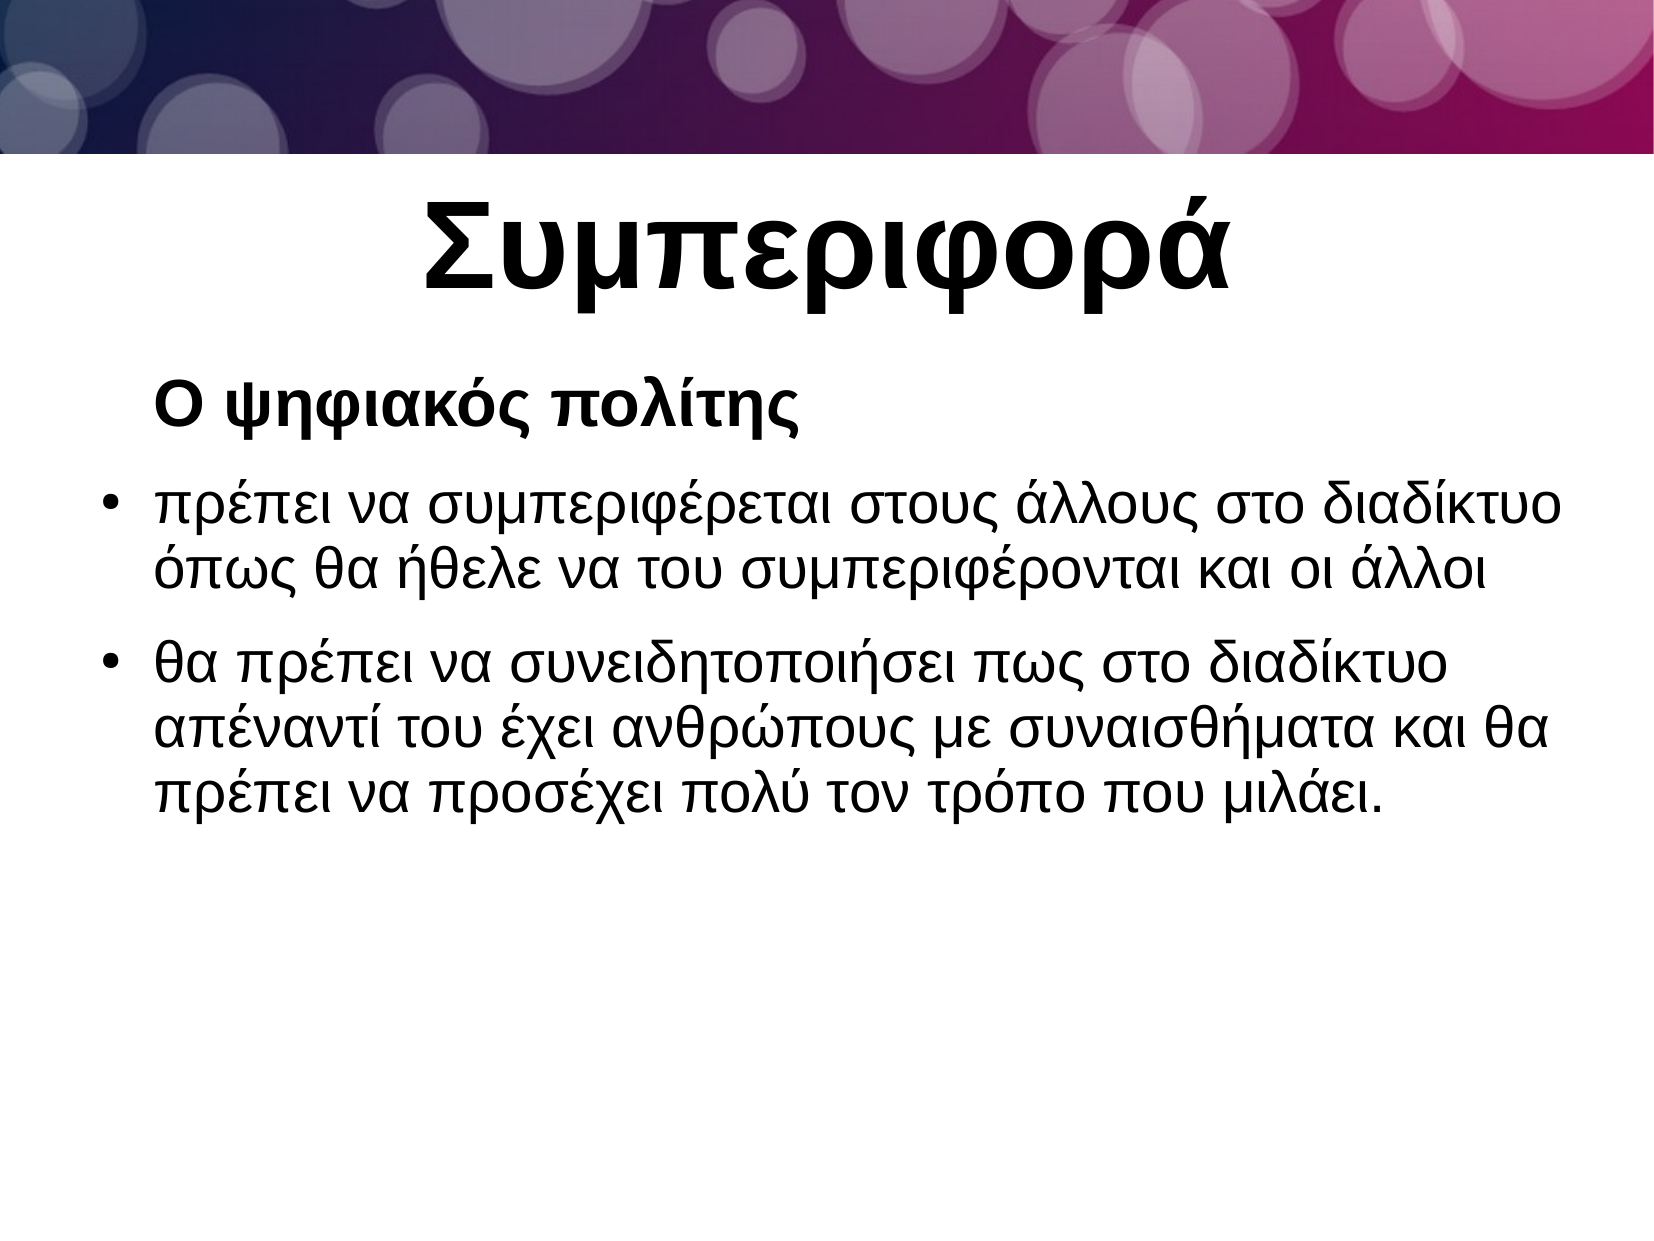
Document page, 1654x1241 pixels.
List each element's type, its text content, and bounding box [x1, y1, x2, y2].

title Συμπεριφορά [82, 159, 1571, 331]
picture [0, 0, 1654, 154]
list Ο ψηφιακός πολίτης πρέπει να συμπεριφέρεται στους άλλους στο διαδίκτυο όπως θα ήθελε να του συμπεριφέρονται και οι άλλοι θα πρέπει να συνειδητοποιήσει πως στο διαδίκτυο απέναντί του έχει ανθρώπους με συναισθήματα και θα πρέπει να προσέχει πολύ τον τρόπο που μιλάει. [82, 366, 1571, 1087]
